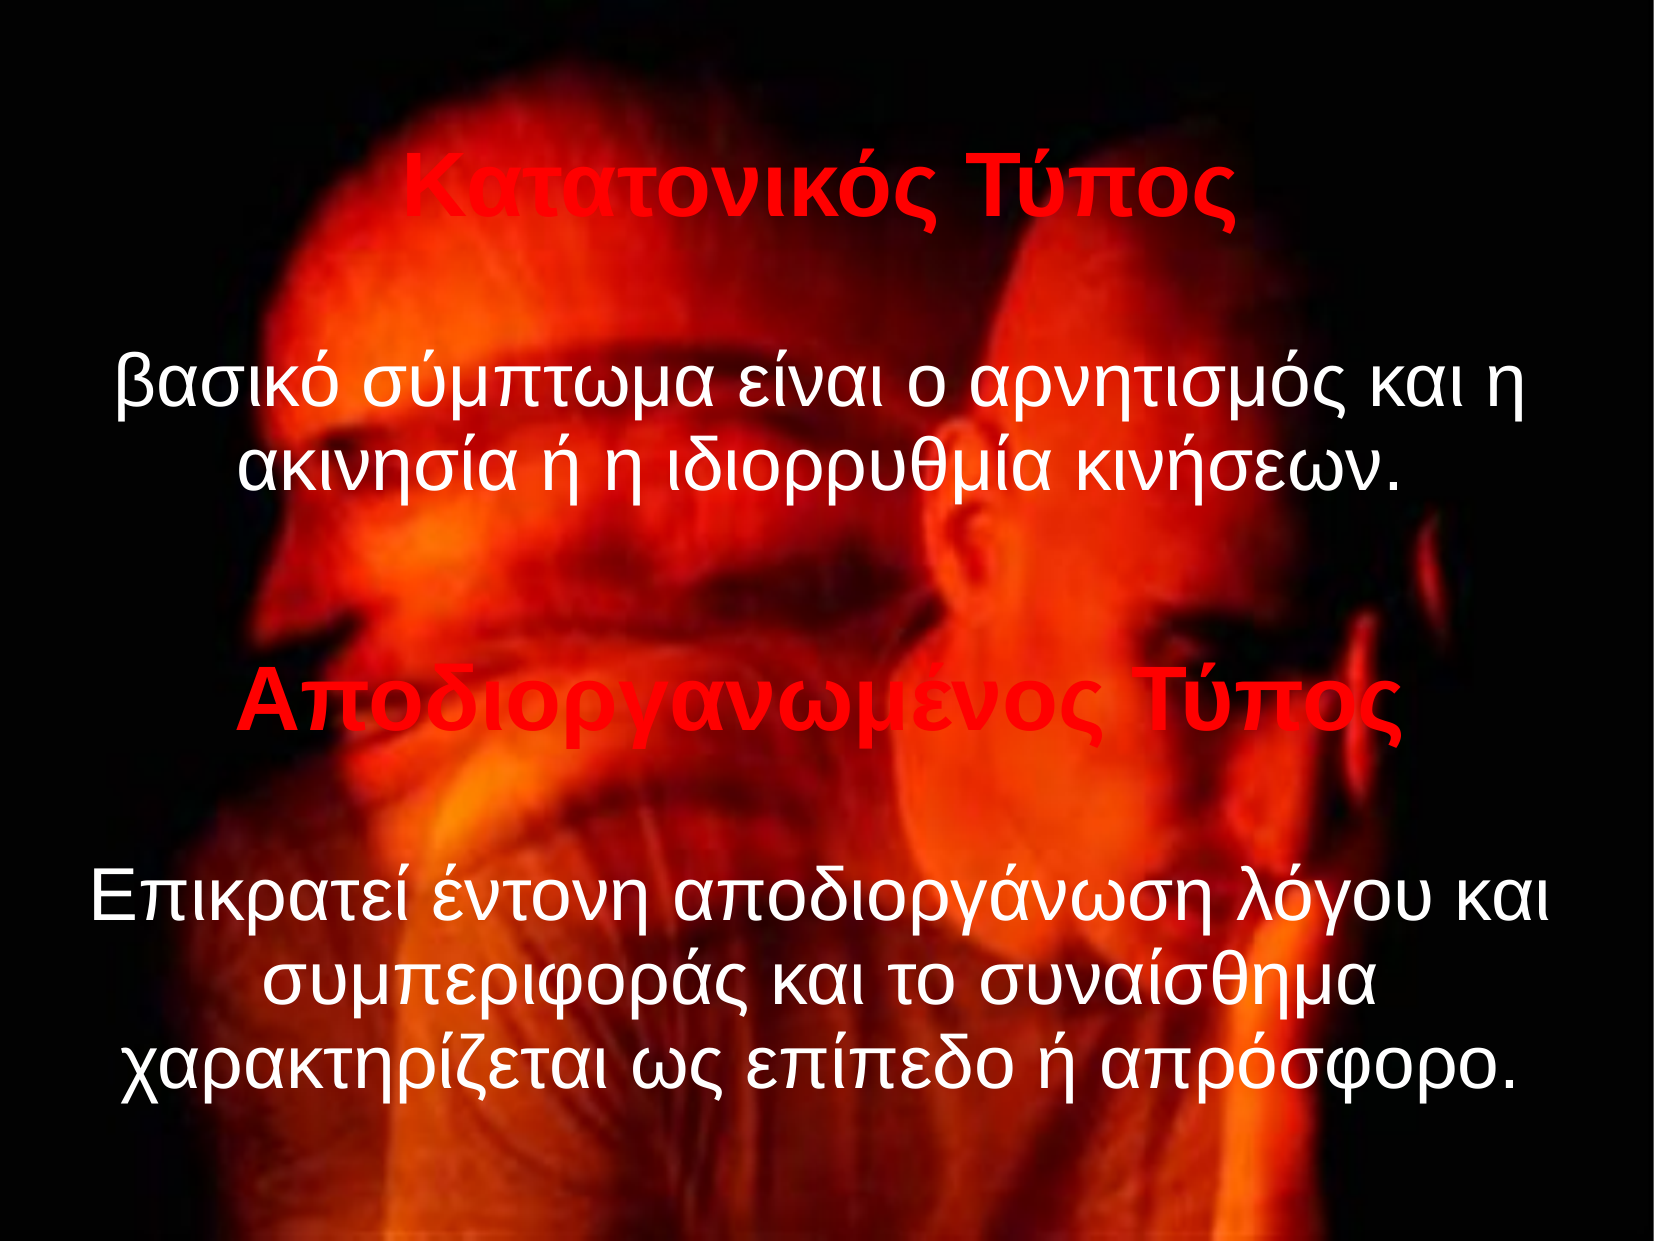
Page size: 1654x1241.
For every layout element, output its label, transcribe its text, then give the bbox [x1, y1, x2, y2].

picture [0, 0, 1654, 1241]
title Αποδιοργανωμένος Τύπος Επικρατεί έντονη αποδιοργάνωση λόγου και συμπεριφοράς και το συναίσθημα χαρακτηρίζεται ως επίπεδο ή απρόσφορο. [76, 620, 1565, 1132]
subtitle Κατατονικός Τύπος βασικό σύμπτωμα είναι ο αρνητισμός και η ακινησία ή η ιδιορρυθμία κινήσεων. [76, 50, 1565, 591]
